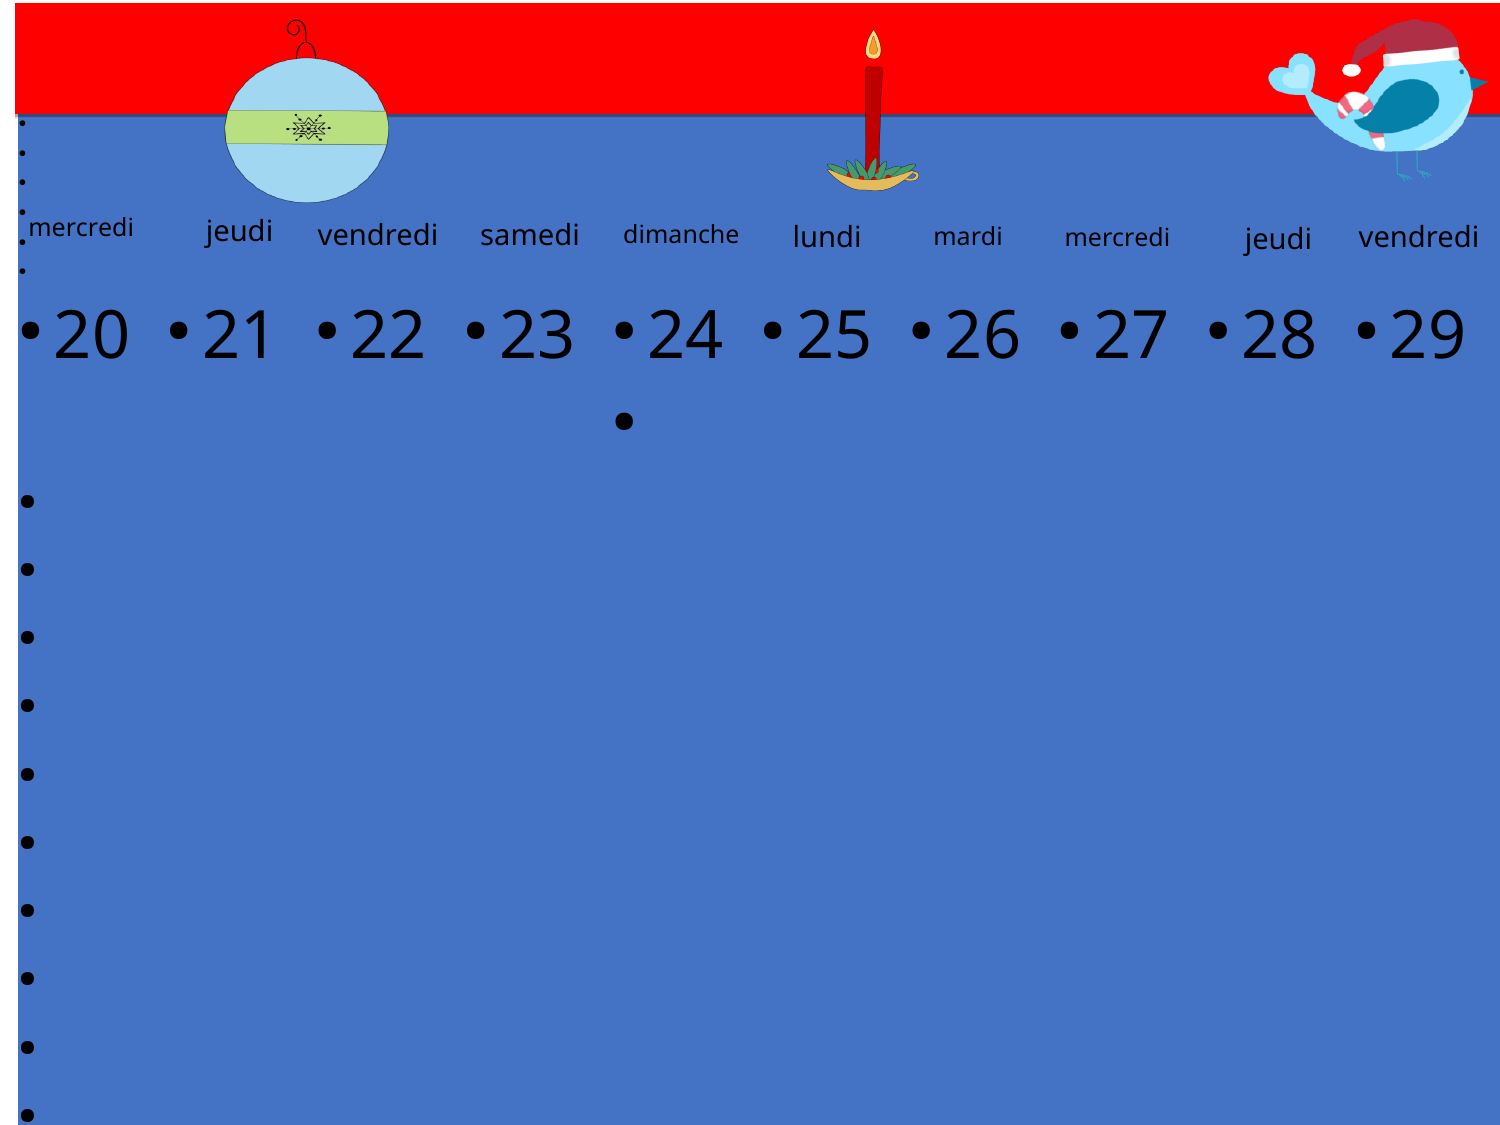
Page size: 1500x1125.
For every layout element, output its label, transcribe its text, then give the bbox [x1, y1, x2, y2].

table_cell 22 [315, 287, 464, 469]
text_box mercredi [1050, 214, 1186, 259]
table_cell [315, 469, 464, 1125]
table_cell [167, 469, 315, 1125]
picture [827, 29, 919, 191]
text_box mardi [918, 213, 1052, 258]
table_header [315, 114, 464, 287]
picture [224, 19, 389, 203]
table_cell 20 [18, 287, 167, 469]
table_header [1058, 114, 1206, 287]
table_cell [1355, 469, 1500, 1125]
text_box lundi [778, 211, 877, 261]
table_cell 23 [464, 287, 612, 469]
table_header [1206, 114, 1355, 287]
text_box vendredi [303, 209, 454, 259]
table_cell [1058, 469, 1206, 1125]
table_cell 25 [761, 287, 909, 469]
table_cell 29 [1355, 287, 1500, 469]
table_header [464, 114, 612, 287]
table_header [612, 114, 761, 287]
table_cell 26 [909, 287, 1058, 469]
table_cell [464, 469, 612, 1125]
table_cell 28 [1206, 287, 1355, 469]
table_header [167, 114, 315, 287]
text_box vendredi [1344, 211, 1495, 261]
table_cell [909, 469, 1058, 1125]
table_header [18, 114, 167, 287]
table_cell [612, 469, 761, 1125]
table_cell [18, 469, 167, 1125]
table_cell [1206, 469, 1355, 1125]
table_cell 27 [1058, 287, 1206, 469]
table_cell [761, 469, 909, 1125]
text_box samedi [465, 209, 595, 259]
table_header [761, 114, 909, 287]
table_cell 21 [167, 287, 315, 469]
text_box [15, 3, 1500, 114]
text_box jeudi [191, 205, 289, 255]
text_box dimanche [608, 211, 755, 256]
text_box jeudi [1230, 213, 1328, 263]
text_box mercredi [13, 204, 150, 249]
table_header [909, 114, 1058, 287]
table_cell 24 [612, 287, 761, 469]
table_header [1355, 114, 1500, 287]
picture [1268, 19, 1489, 182]
